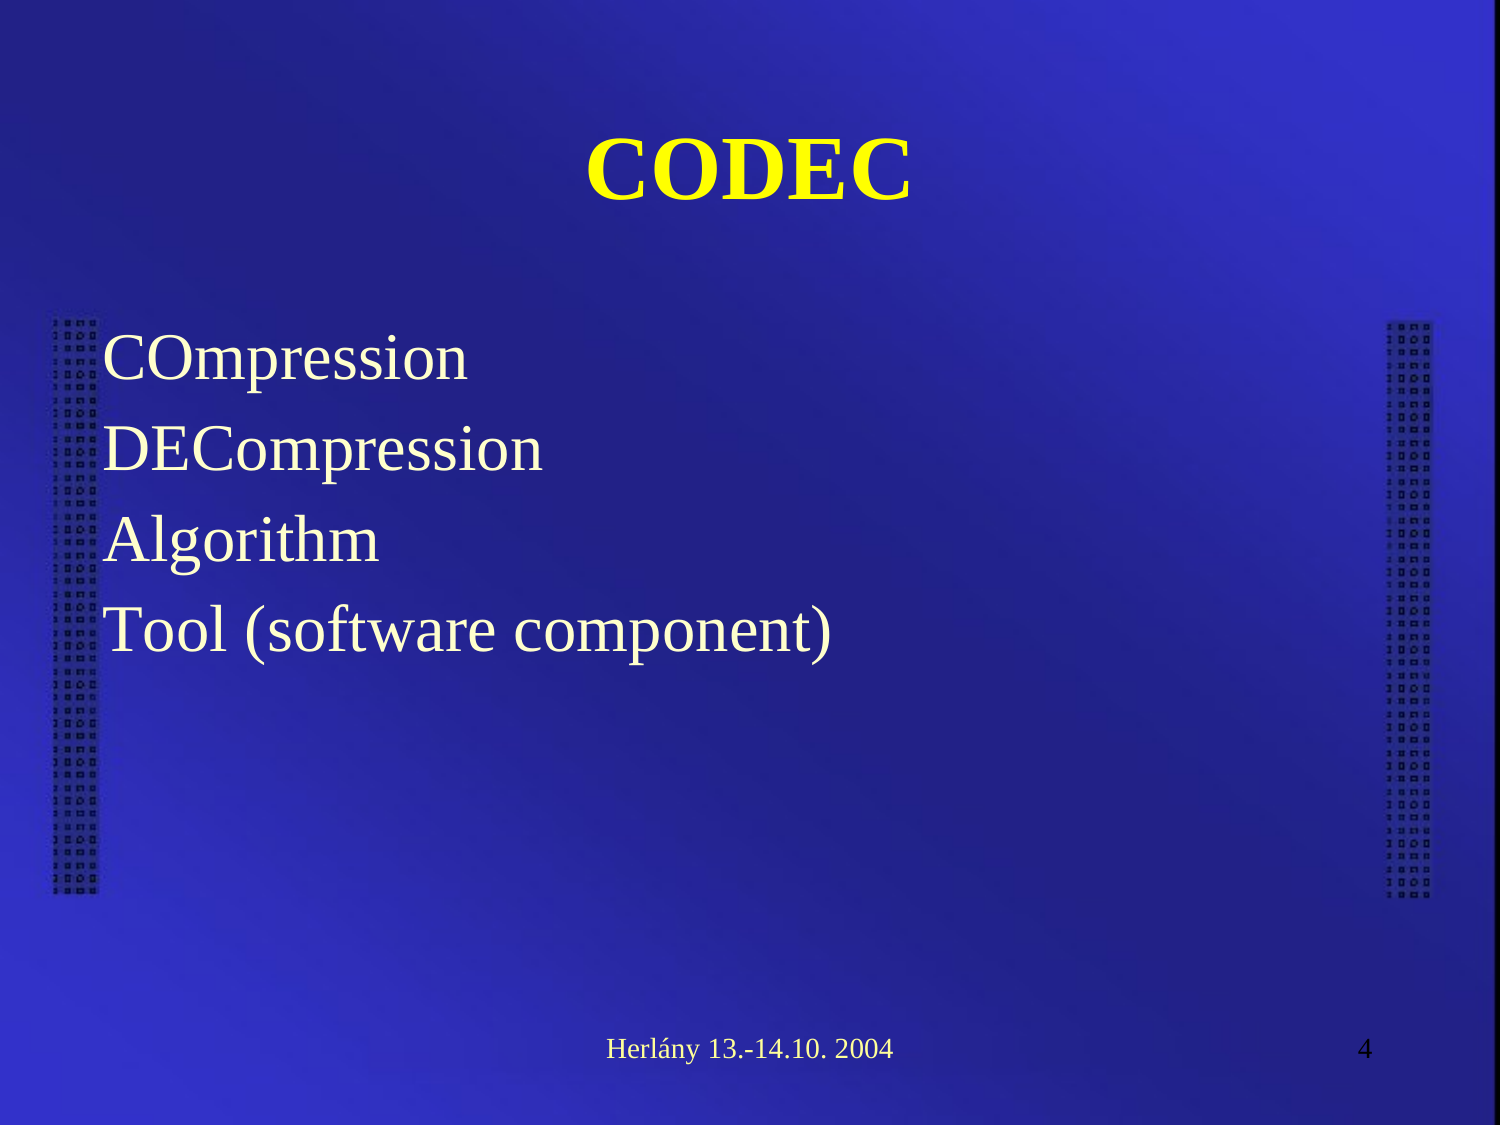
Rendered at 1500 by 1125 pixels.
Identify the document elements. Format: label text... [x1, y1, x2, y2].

picture [0, 0, 1500, 1125]
list COmpression DECompression Algorithm Tool (software component) [87, 312, 1438, 988]
text_box 15 [1074, 1024, 1388, 1073]
title CODEC [112, 74, 1388, 263]
text_box Herlány 13.-14.10. 2004 [512, 1024, 988, 1073]
